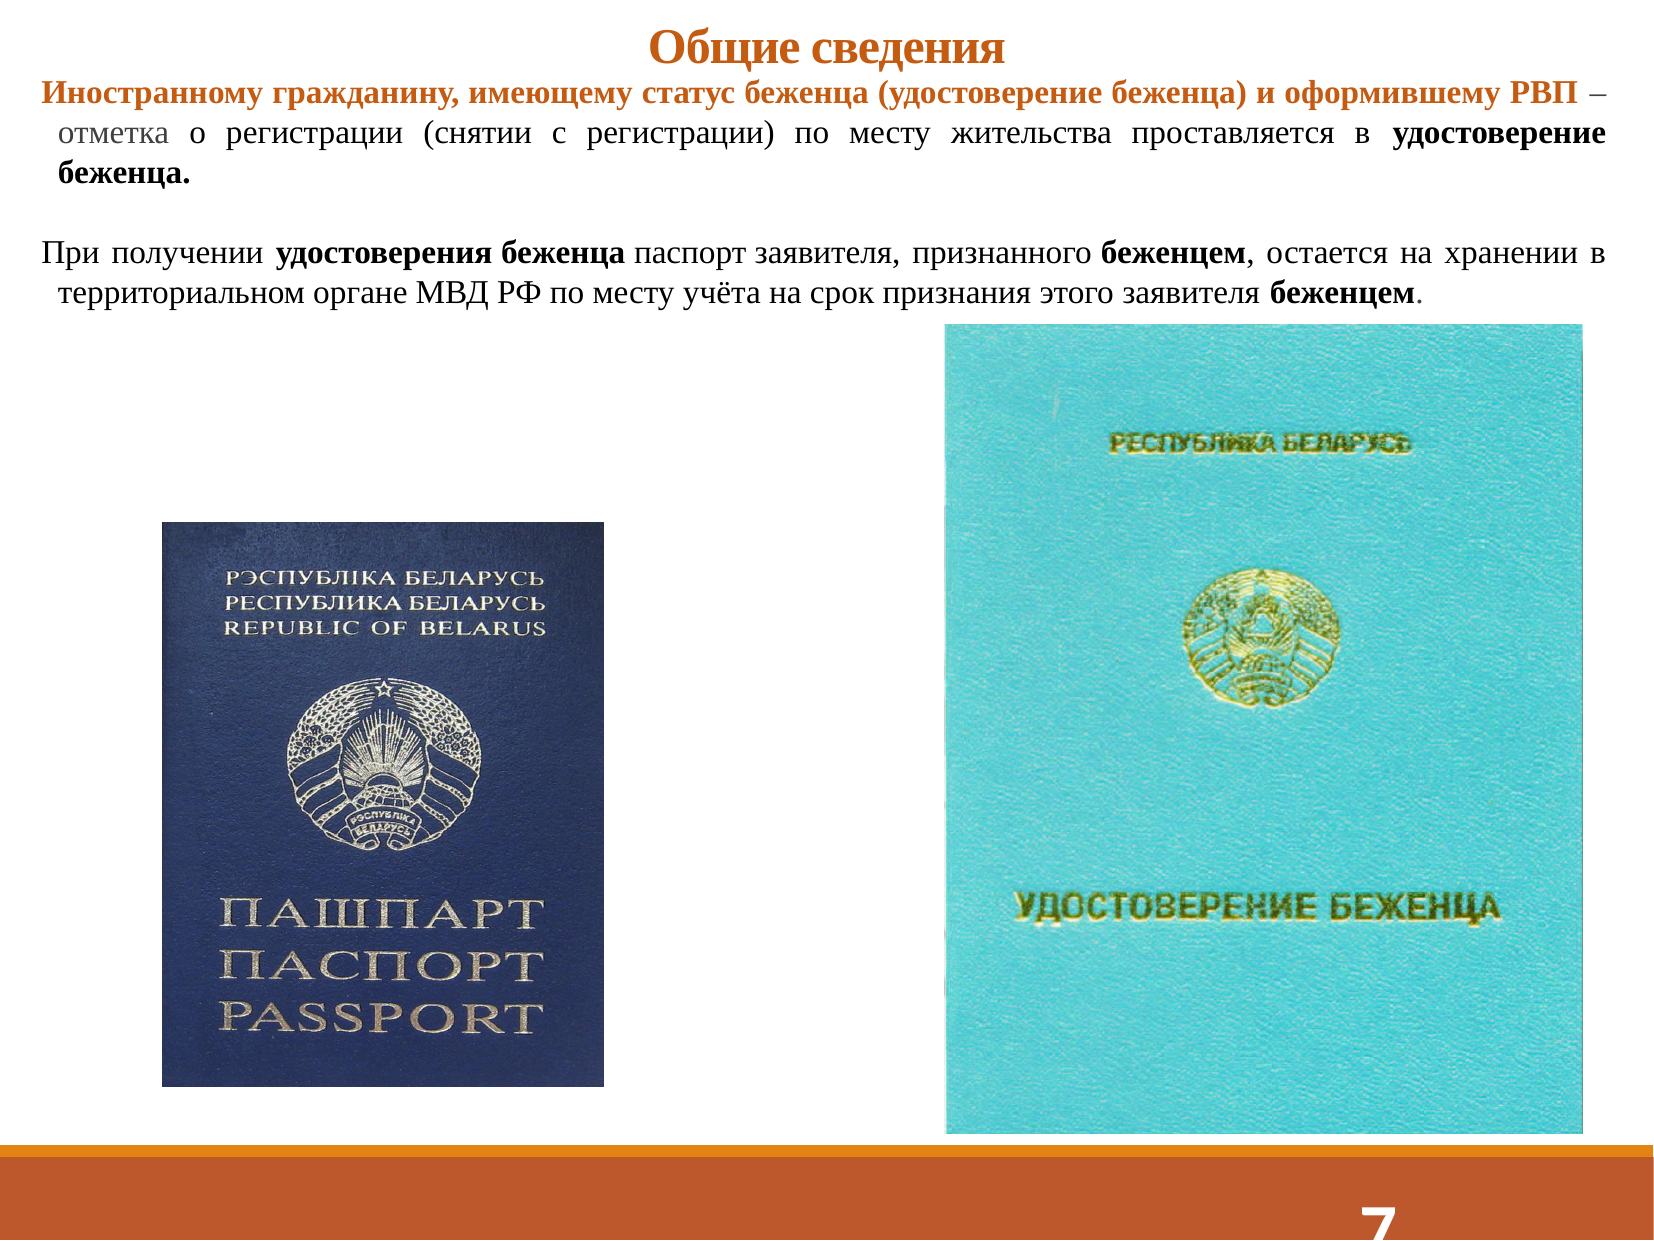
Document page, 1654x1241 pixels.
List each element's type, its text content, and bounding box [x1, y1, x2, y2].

picture [944, 324, 1583, 1134]
picture [162, 523, 604, 1087]
list Иностранному гражданину, имеющему статус беженца (удостоверение беженца) и оформившему РВП –отметка о регистрации (снятии с регистрации) по месту жительства проставляется в удостоверение беженца. При получении удостоверения беженца паспорт заявителя, признанного беженцем, остается на хранении в территориальном органе МВД РФ по месту учёта на срок признания этого заявителя беженцем. [29, 63, 1607, 1140]
title Общие сведения [29, 15, 1625, 76]
text_box [1344, 1174, 1523, 1241]
